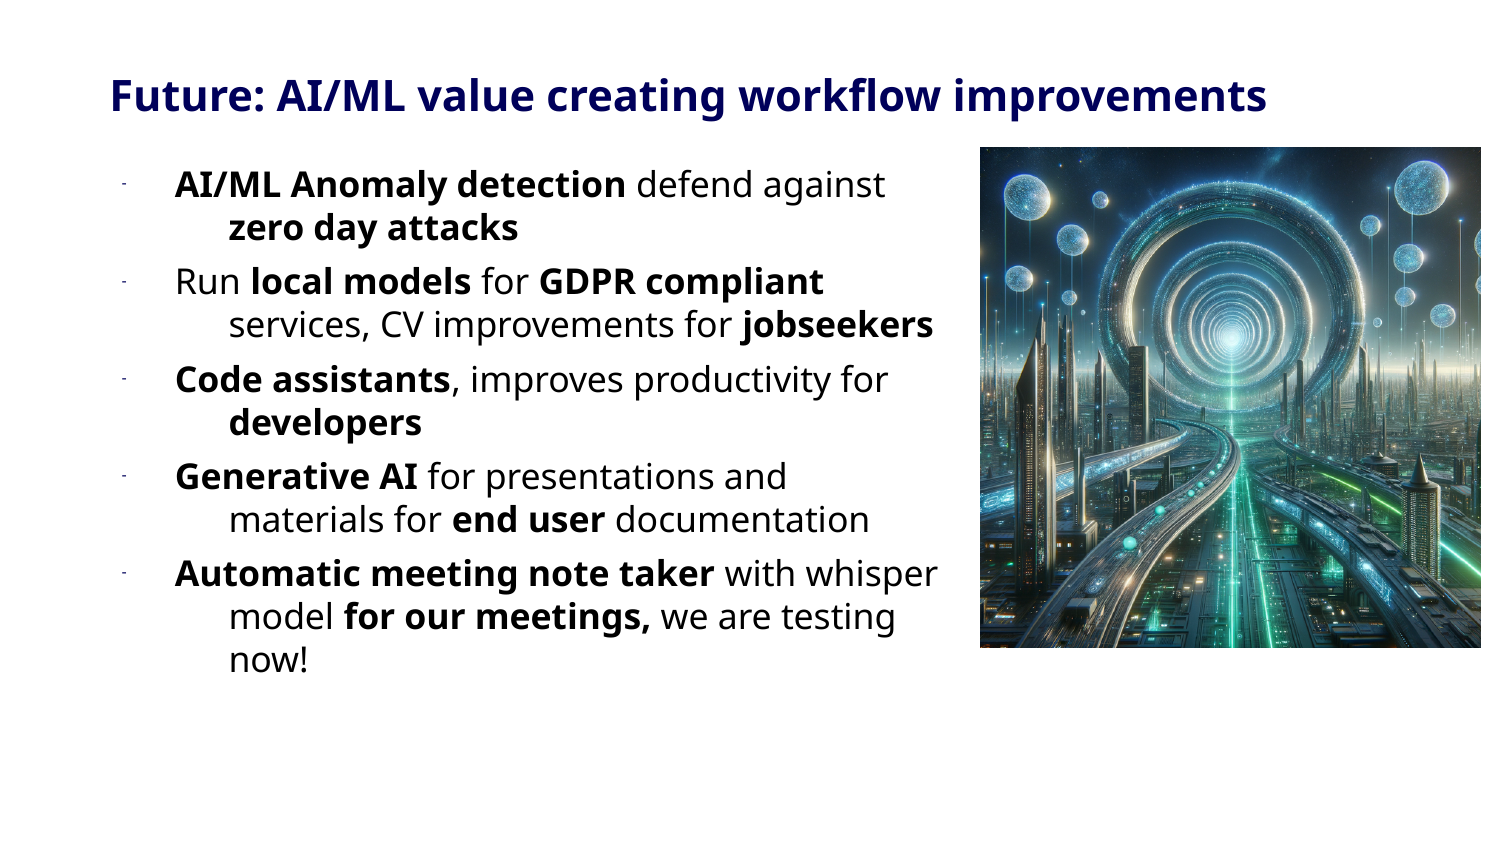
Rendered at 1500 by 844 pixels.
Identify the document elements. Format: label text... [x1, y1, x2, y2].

list AI/ML Anomaly detection defend against zero day attacks Run local models for GDPR compliant services, CV improvements for jobseekers Code assistants, improves productivity for developers Generative AI for presentations and materials for end user documentation Automatic meeting note taker with whisper model for our meetings, we are testing now! [71, 147, 958, 739]
title Future: AI/ML value creating workflow improvements [94, 53, 1462, 164]
picture [980, 147, 1481, 648]
